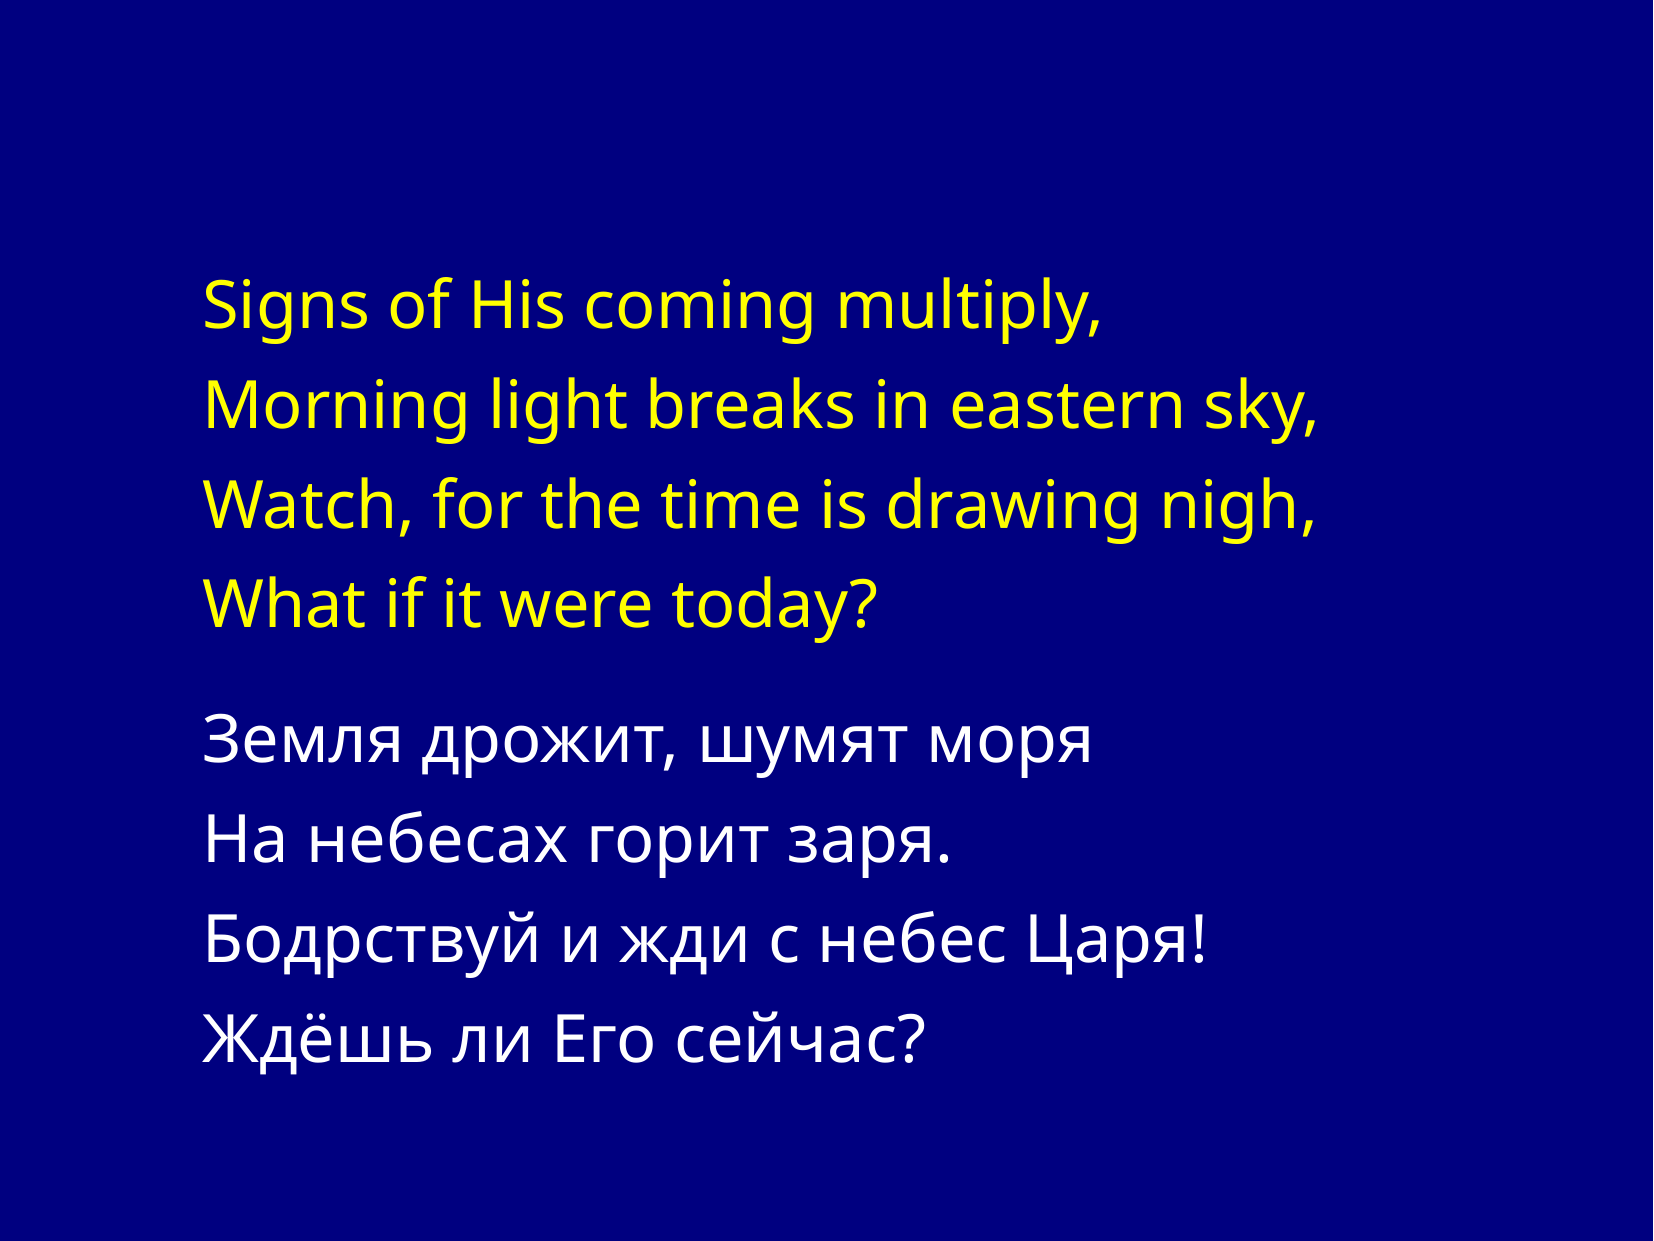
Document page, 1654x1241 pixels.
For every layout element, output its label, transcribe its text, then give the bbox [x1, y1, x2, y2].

text_box Signs of His coming multiply, Morning light breaks in eastern sky, Watch, for the time is drawing nigh, What if it were today? [75, 150, 1576, 638]
text_box Земля дрожит, шумят моря На небесах горит заря. Бодрствуй и жди с небес Царя! Ждёшь ли Его сейчас? [75, 675, 1576, 1163]
